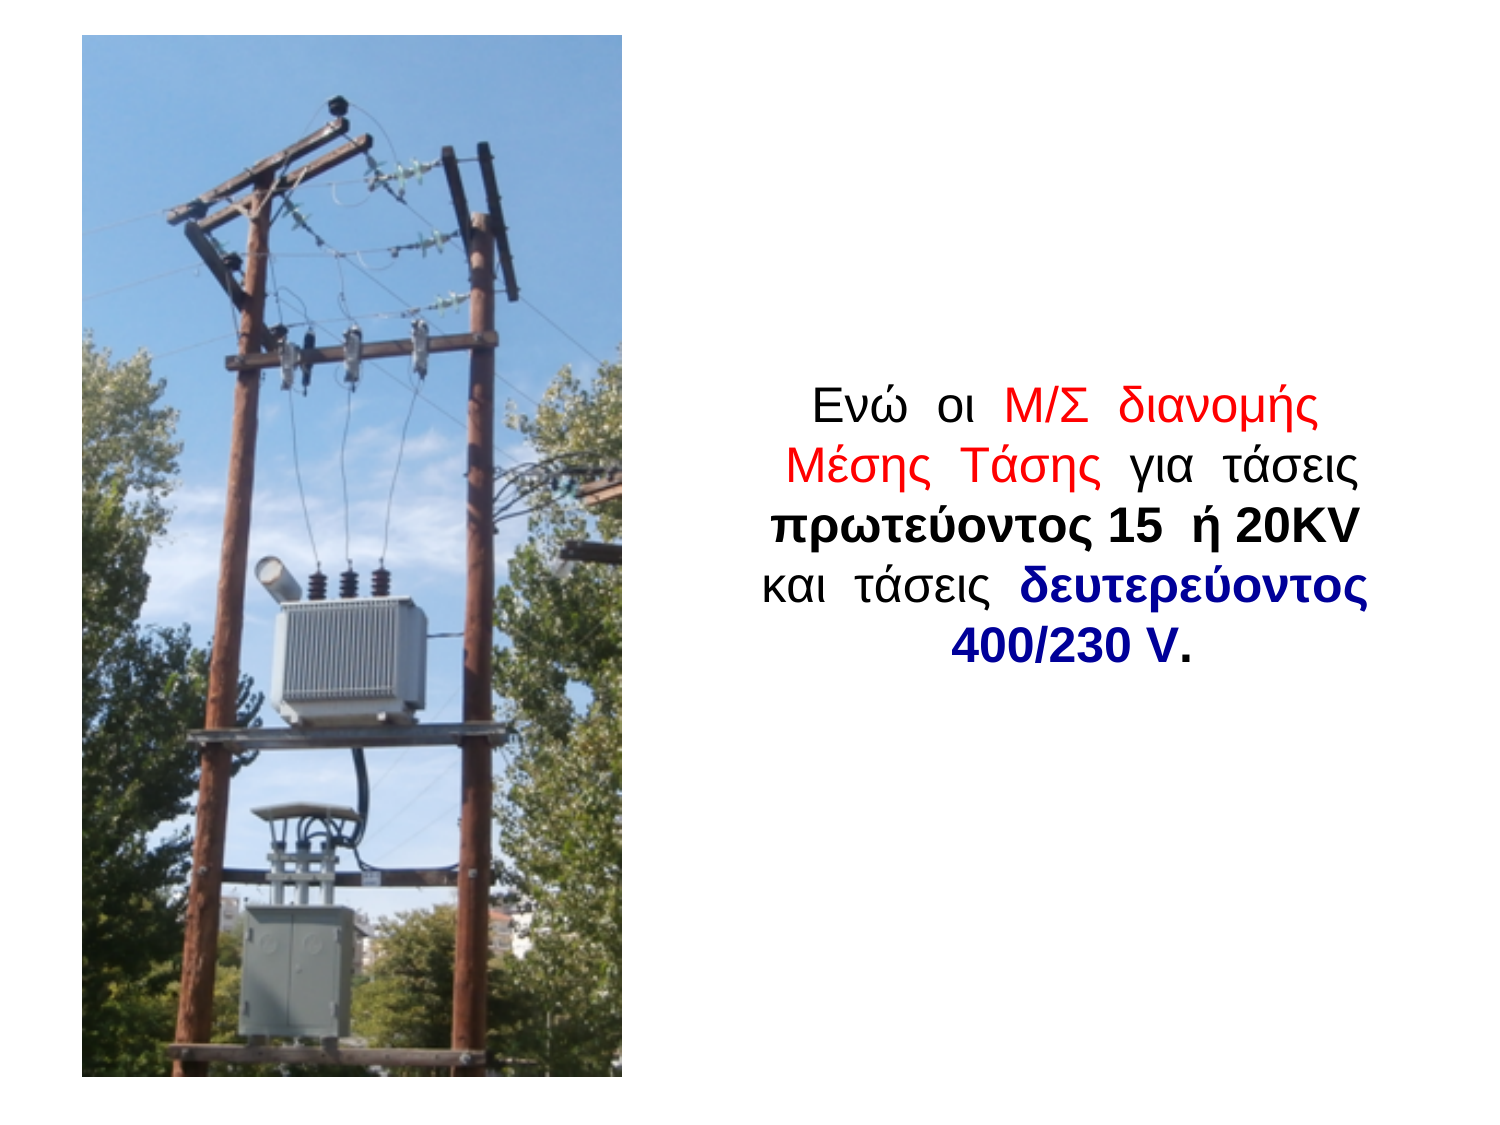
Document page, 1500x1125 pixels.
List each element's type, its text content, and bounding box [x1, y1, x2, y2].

picture [82, 35, 622, 1077]
title Ενώ οι Μ/Σ διανομής Μέσης Τάσης για τάσεις πρωτεύοντος 15 ή 20KV και τάσεις δευτερεύοντος 400/230 V. [738, 234, 1407, 811]
